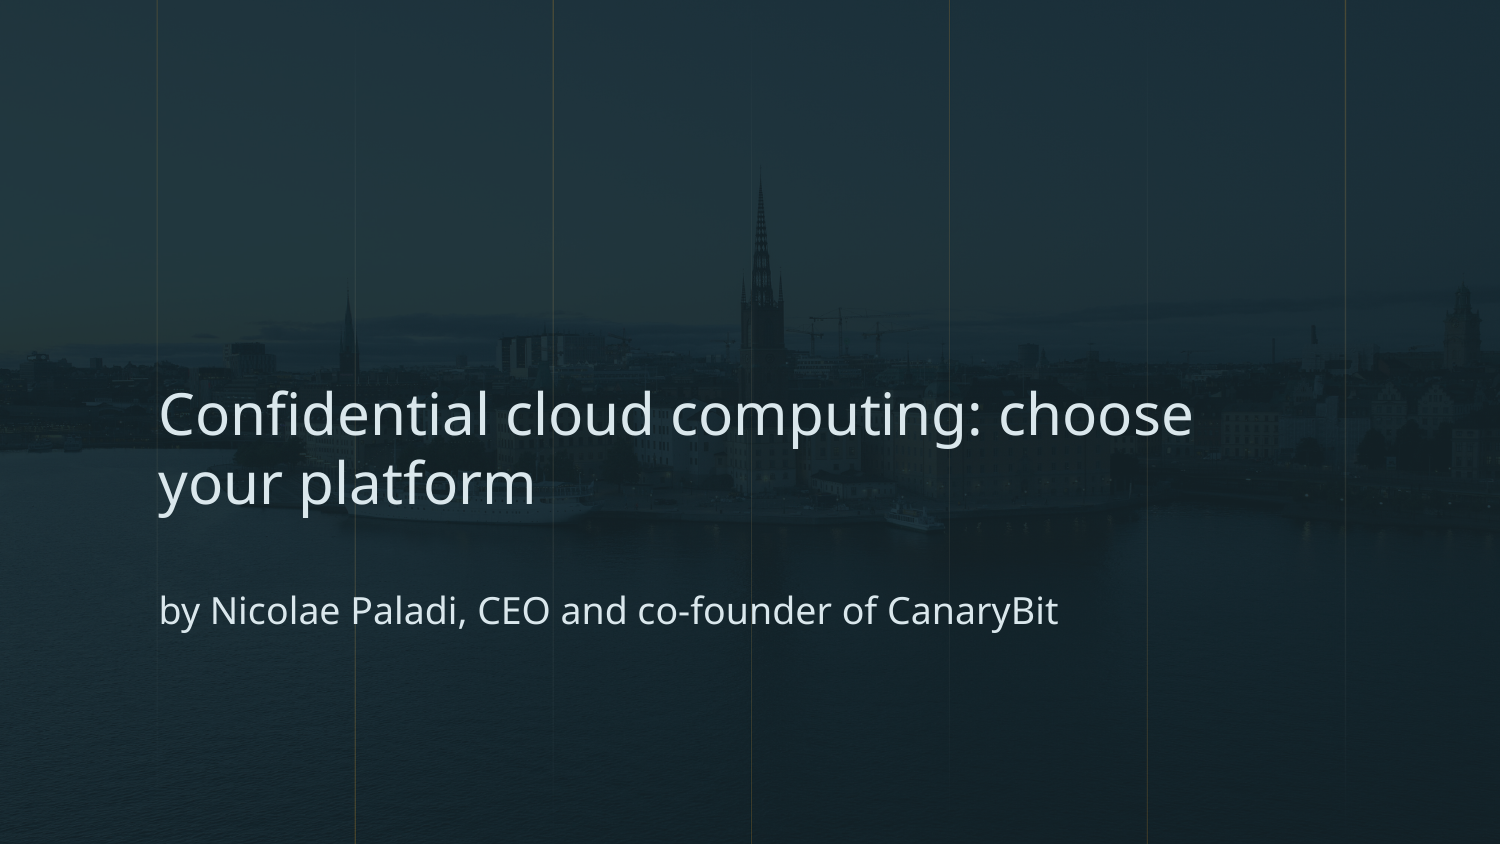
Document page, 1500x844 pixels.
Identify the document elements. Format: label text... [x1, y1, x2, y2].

picture [0, 0, 1500, 844]
text_box Confidential cloud computing: choose your platform by Nicolae Paladi, CEO and co-founder of CanaryBit [143, 361, 1211, 591]
